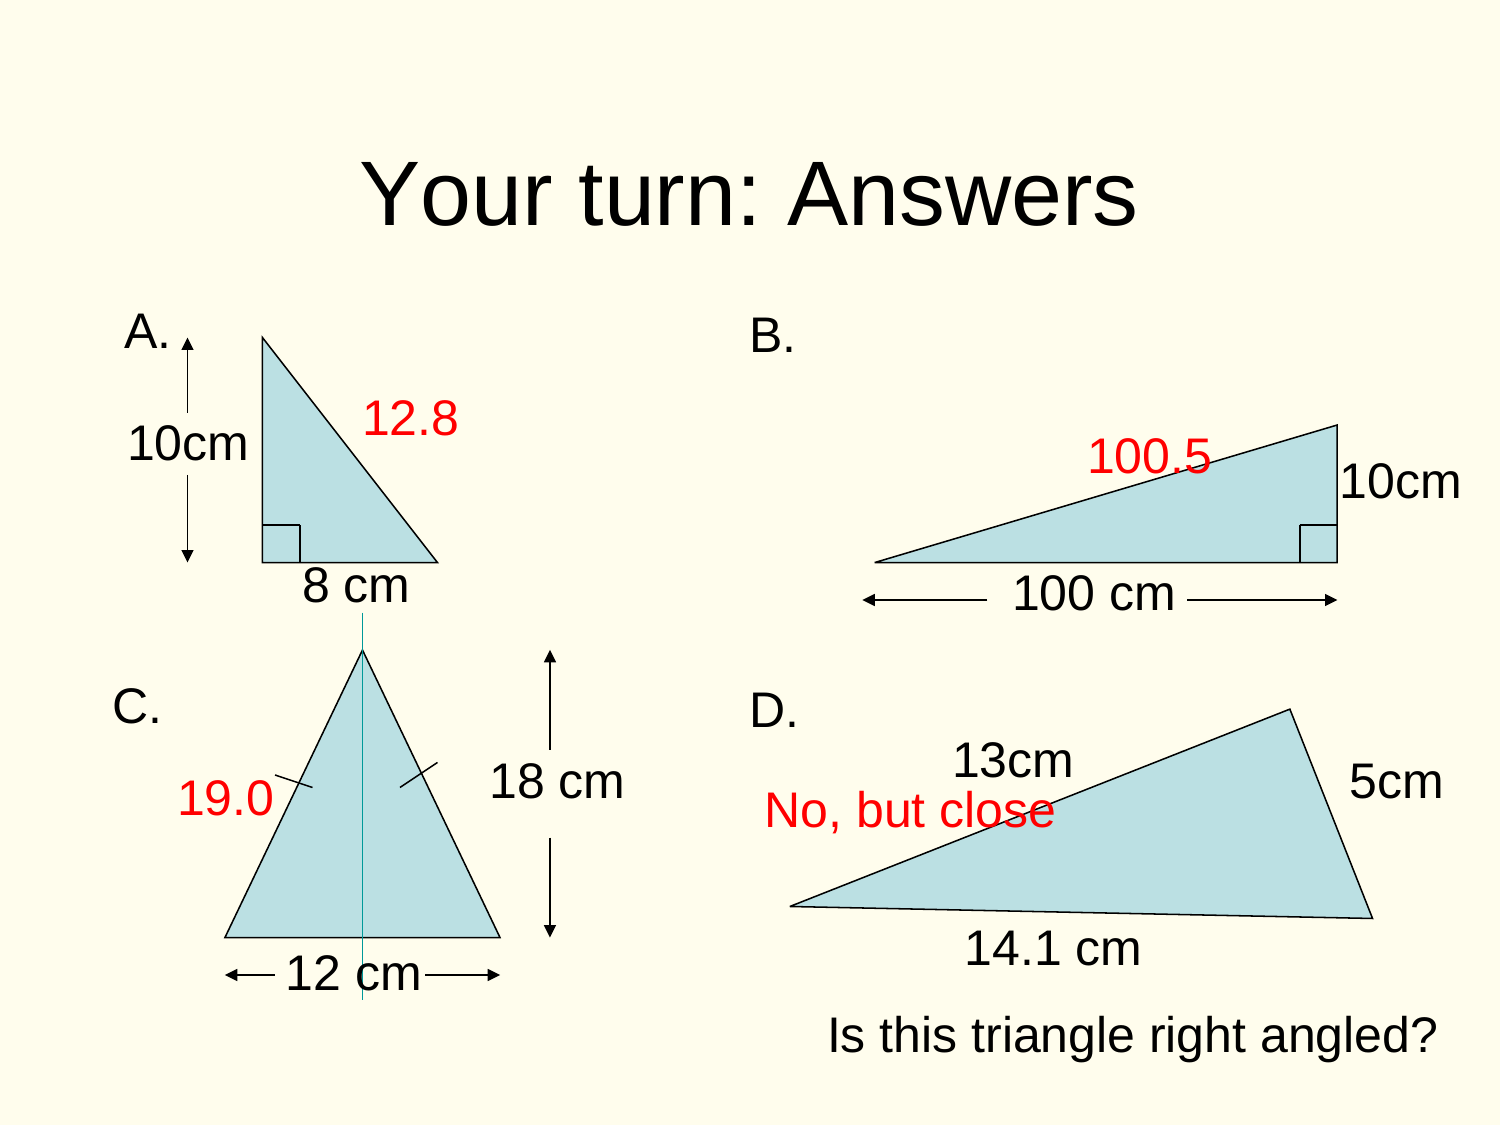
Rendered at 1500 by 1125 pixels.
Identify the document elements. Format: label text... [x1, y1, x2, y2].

text_box 12 cm [271, 937, 438, 1009]
text_box [874, 425, 1338, 563]
title Your turn: Answers [112, 99, 1388, 288]
text_box 12.8 [347, 382, 475, 454]
text_box C. [97, 670, 178, 742]
text_box 13cm [1040, 754, 1051, 774]
text_box 18 cm [474, 745, 641, 817]
text_box 13cm [937, 724, 1090, 797]
text_box 19.0 [162, 762, 290, 834]
text_box [262, 337, 438, 563]
text_box 10cm [112, 407, 265, 479]
text_box B. [734, 299, 812, 372]
text_box D. [734, 674, 815, 747]
text_box [363, 651, 501, 938]
text_box 13cm [1055, 754, 1066, 774]
text_box 10cm [1325, 445, 1477, 517]
text_box [789, 709, 1373, 919]
text_box 100.5 [1072, 420, 1228, 492]
text_box Is this triangle right angled? [812, 999, 1454, 1072]
text_box No, but close [750, 774, 1072, 847]
text_box 14.1 cm [950, 912, 1158, 984]
text_box 5cm [1334, 745, 1460, 817]
text_box [262, 525, 299, 563]
text_box 8 cm [287, 549, 426, 622]
text_box [224, 651, 362, 938]
text_box 100 cm [997, 557, 1192, 629]
text_box A. [109, 295, 187, 367]
